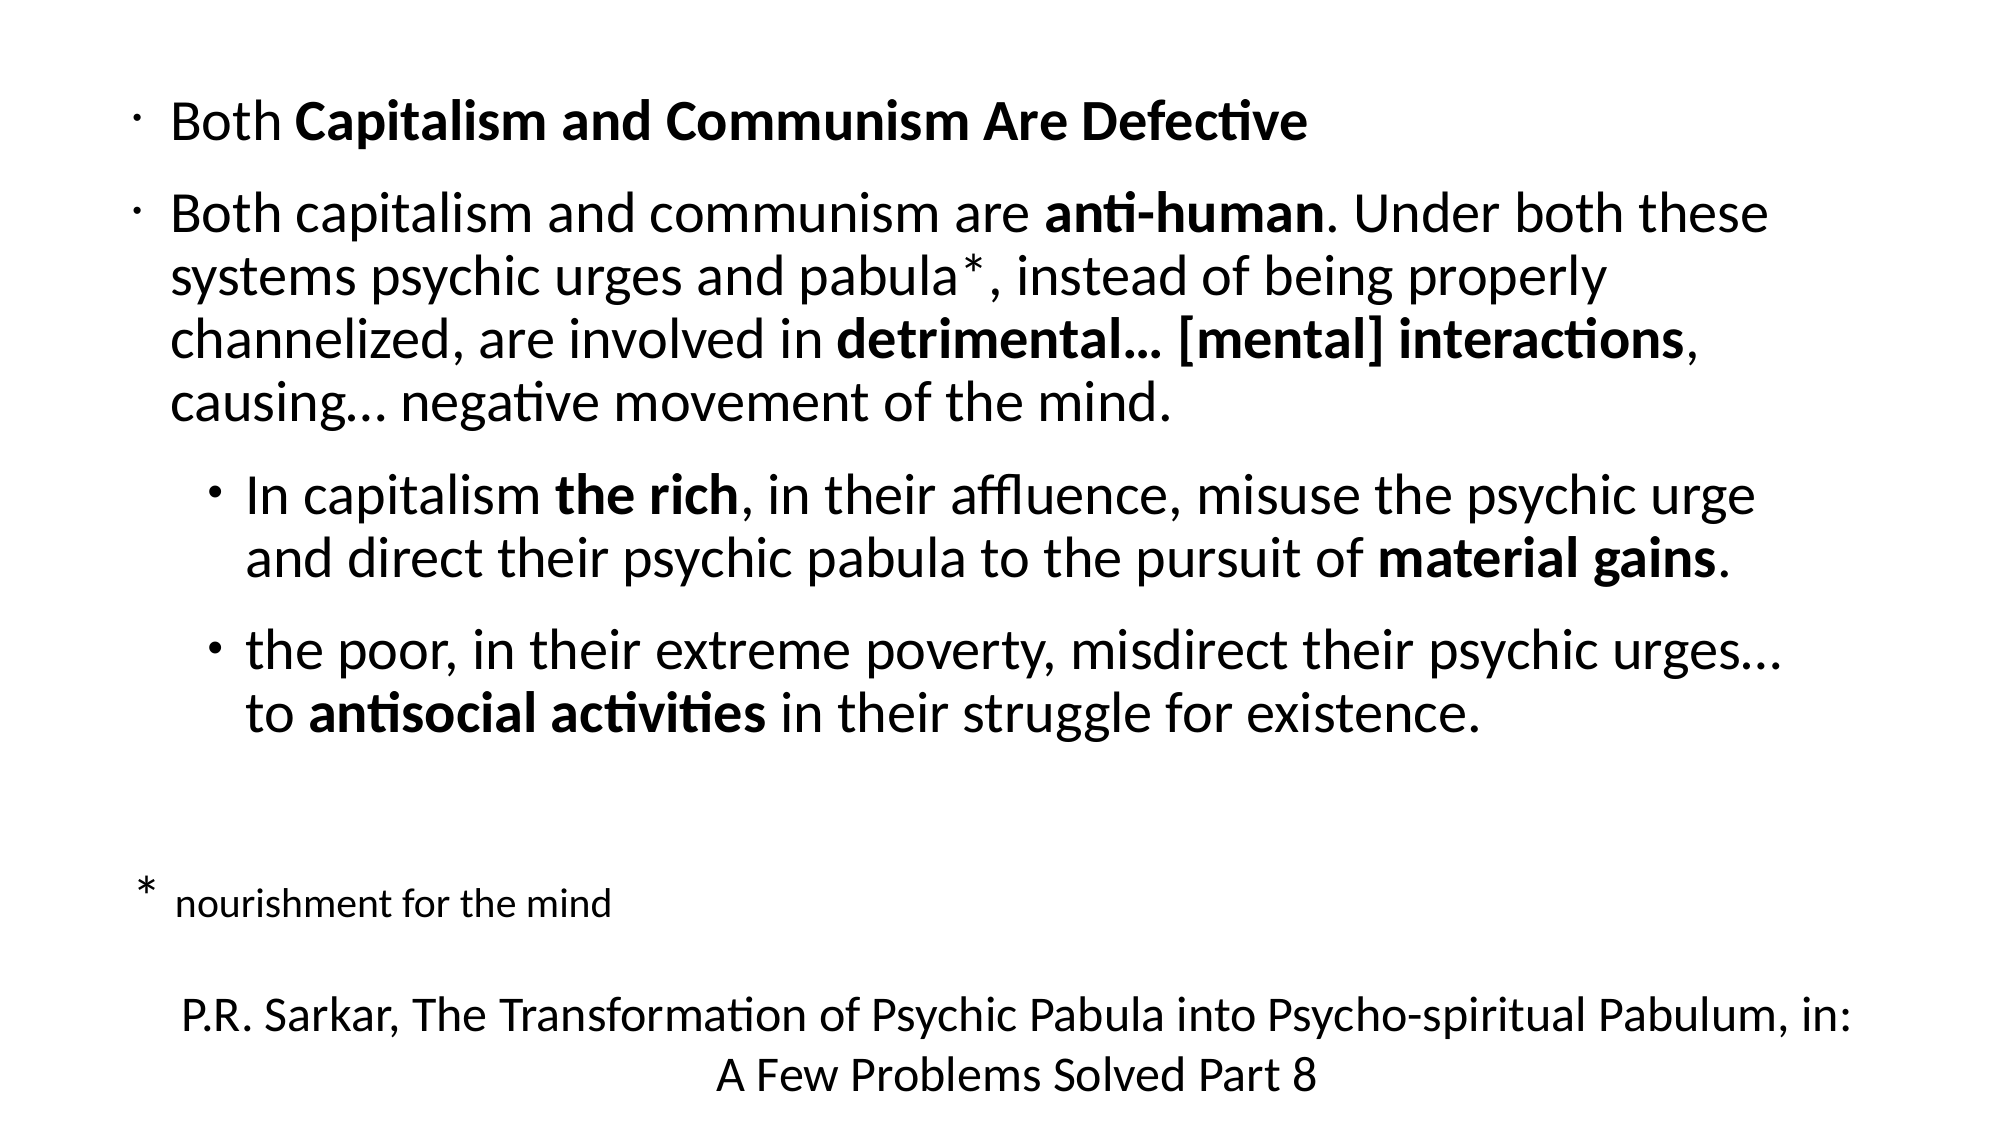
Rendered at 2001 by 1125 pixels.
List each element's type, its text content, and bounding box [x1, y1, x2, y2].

text_box P.R. Sarkar, The Transformation of Psychic Pabula into Psycho-spiritual Pabulum, in: A Few Problems Solved Part 8 [73, 974, 1962, 1109]
list Both Capitalism and Communism Are Defective Both capitalism and communism are anti-human. Under both these systems psychic urges and pabula*, instead of being properly channelized, are involved in detrimental… [mental] interactions, causing… negative movement of the mind. In capitalism the rich, in their affluence, misuse the psychic urge and direct their psychic pabula to the pursuit of material gains. the poor, in their extreme poverty, misdirect their psychic urges… to antisocial activities in their struggle for existence. * nourishment for the mind [117, 82, 1843, 974]
